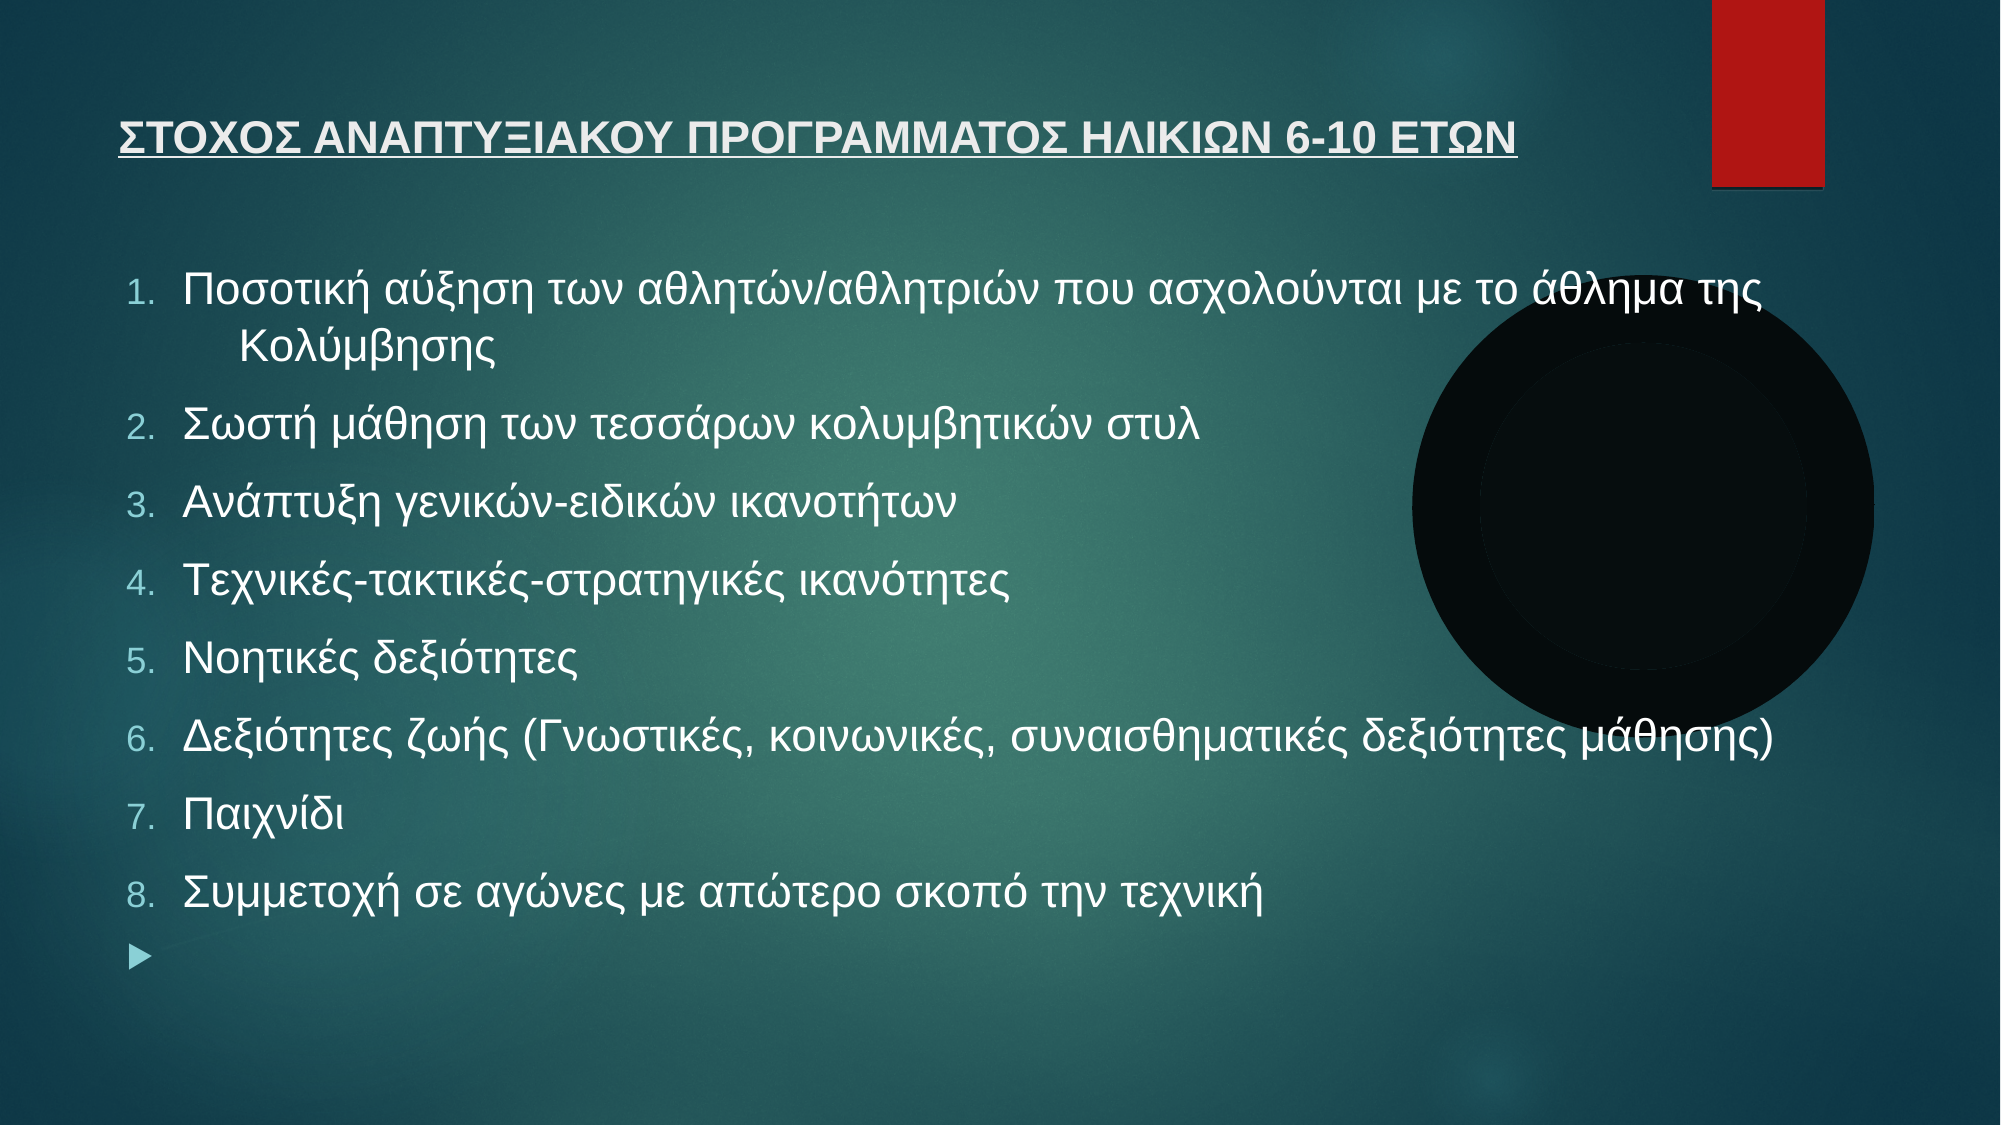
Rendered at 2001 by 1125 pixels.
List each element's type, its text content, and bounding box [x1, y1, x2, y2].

title ΣΤΟΧΟΣ ΑΝΑΠΤΥΞΙΑΚΟΥ ΠΡΟΓΡΑΜΜΑΤΟΣ ΗΛΙΚΙΩΝ 6-10 ΕΤΩΝ [30, 99, 1607, 250]
list Ποσοτική αύξηση των αθλητών/αθλητριών που ασχολούνται με το άθλημα της Κολύμβησης Σωστή μάθηση των τεσσάρων κολυμβητικών στυλ Ανάπτυξη γενικών-ειδικών ικανοτήτων Τεχνικές-τακτικές-στρατηγικές ικανότητες Νοητικές δεξιότητες Δεξιότητες ζωής (Γνωστικές, κοινωνικές, συναισθηματικές δεξιότητες μάθησης) Παιχνίδι Συμμετοχή σε αγώνες με απώτερο σκοπό την τεχνική [111, 249, 1884, 1069]
